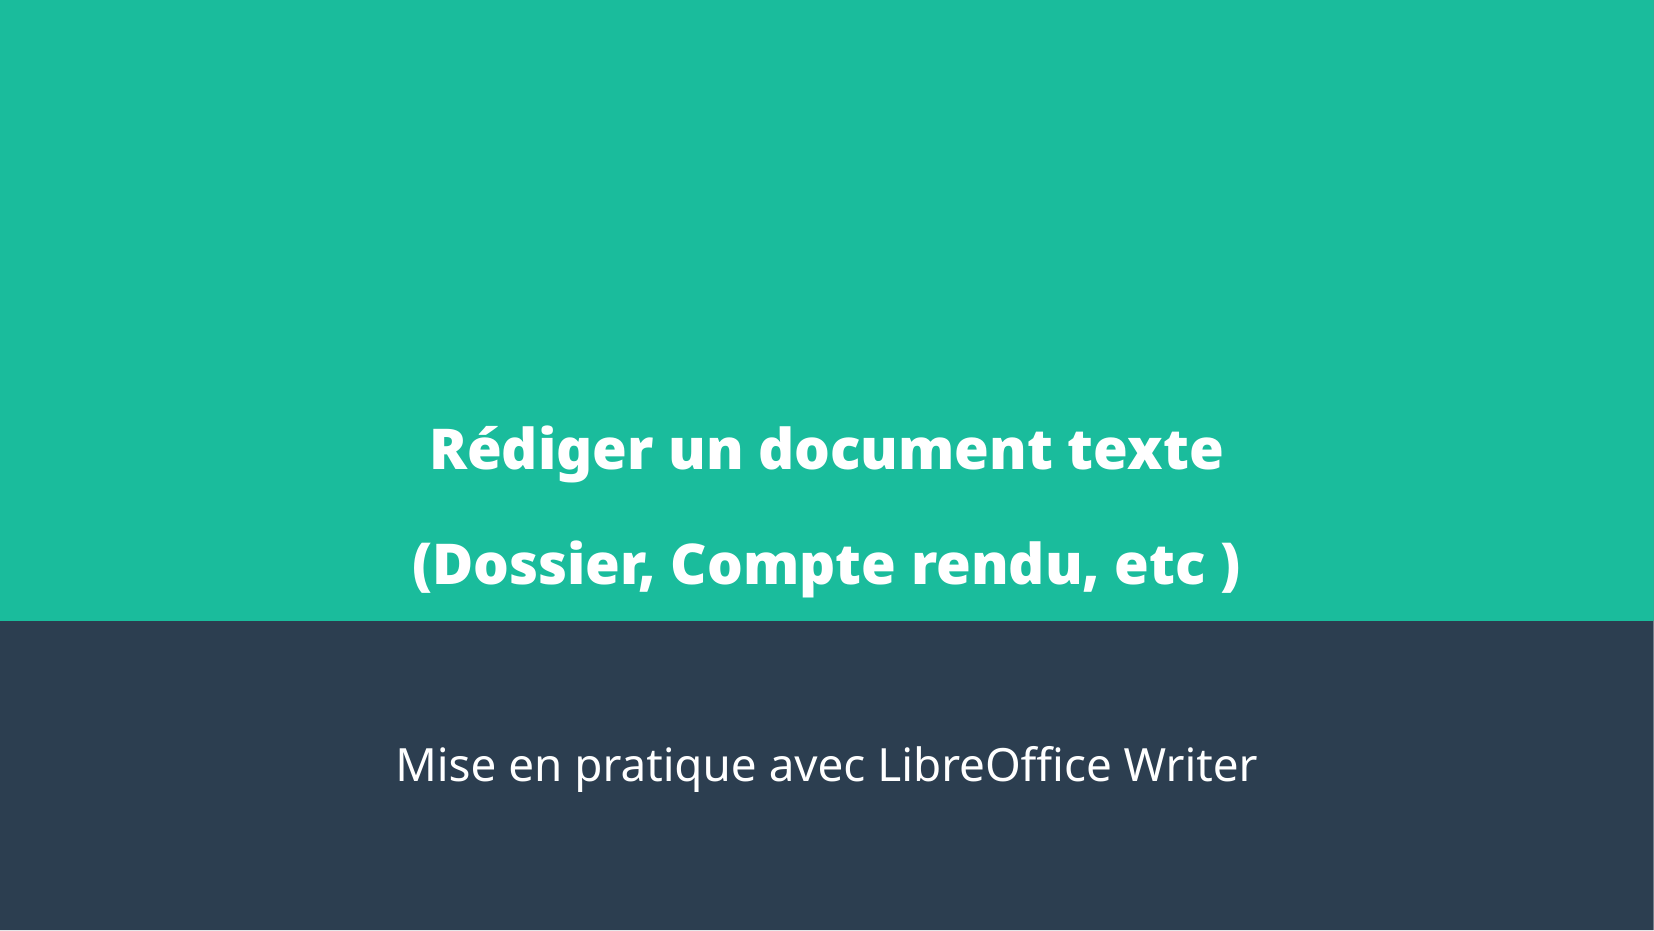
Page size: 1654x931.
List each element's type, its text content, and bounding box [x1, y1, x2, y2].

subtitle Mise en pratique avec LibreOffice Writer [59, 642, 1595, 886]
title Rédiger un document texte (Dossier, Compte rendu, etc ) [59, 365, 1595, 642]
